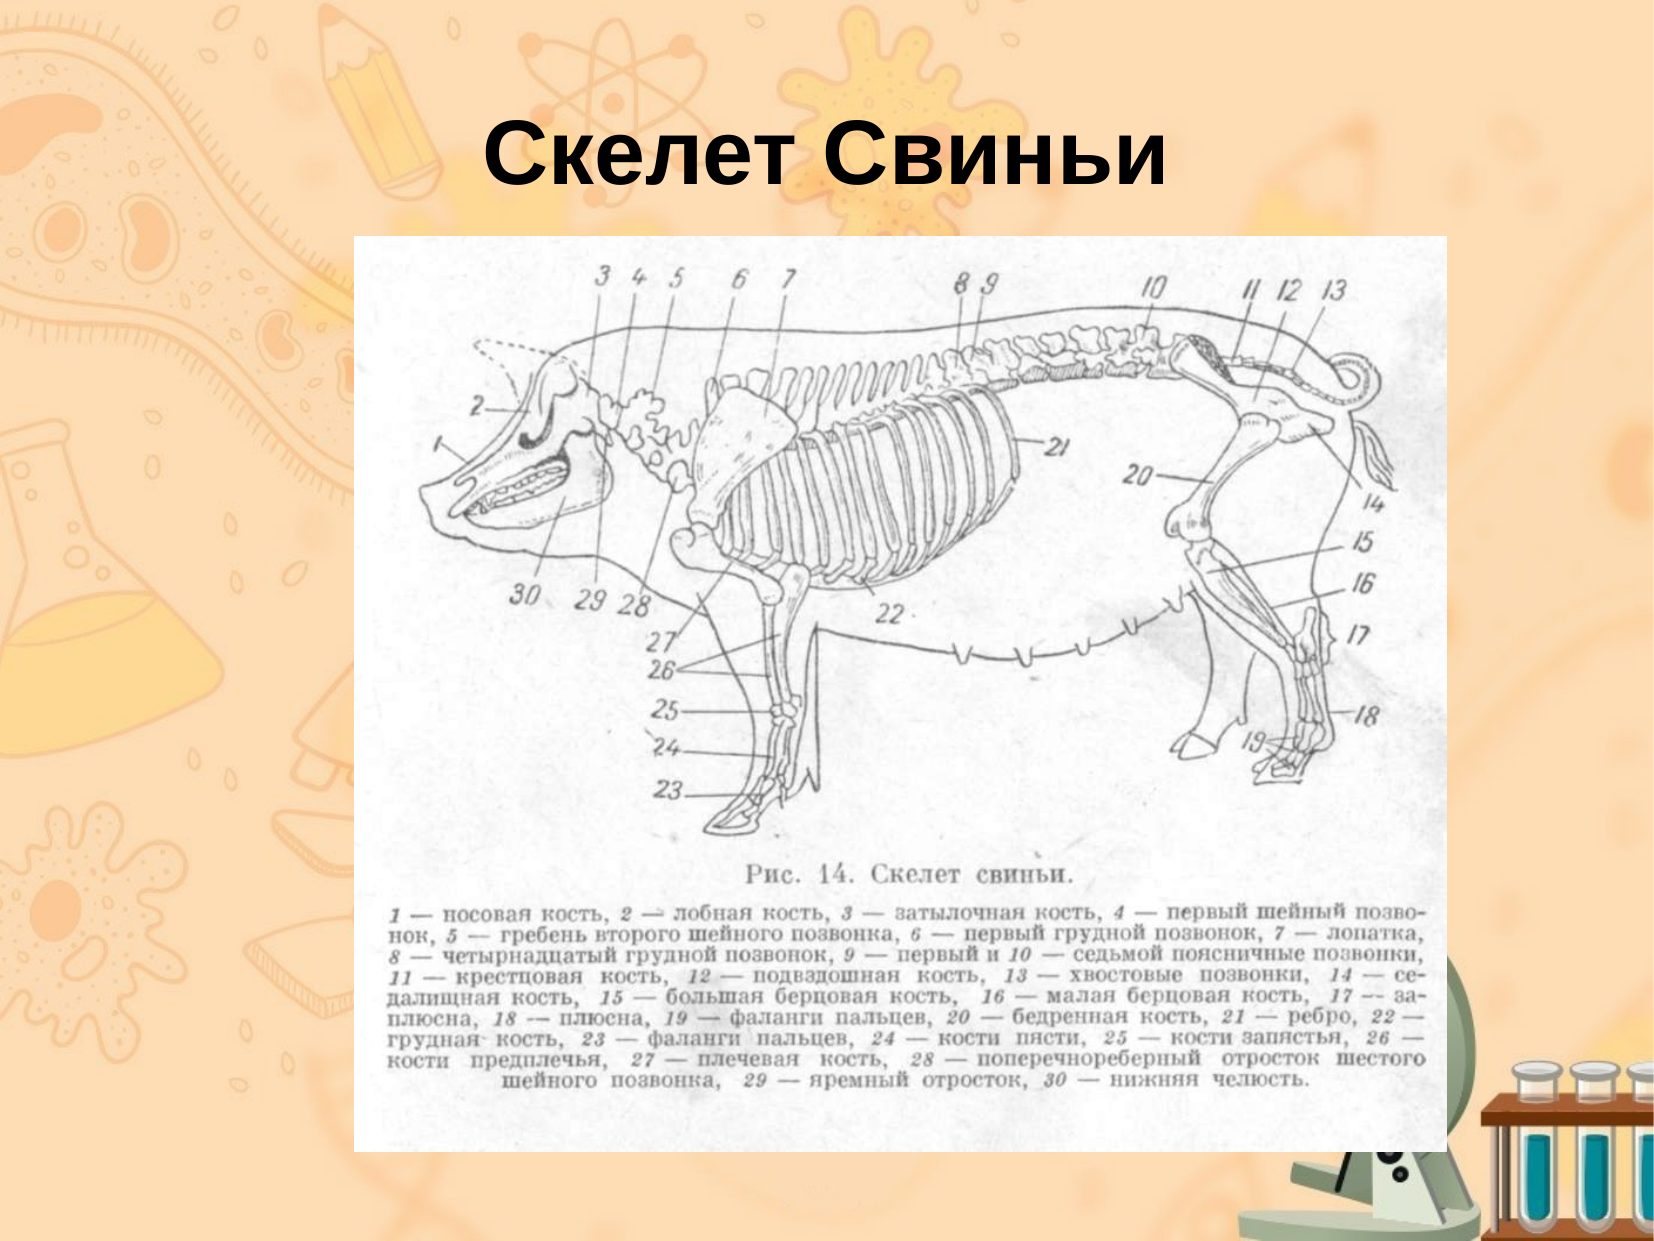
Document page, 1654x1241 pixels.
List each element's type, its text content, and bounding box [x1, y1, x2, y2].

picture [0, 0, 1654, 1241]
title Скелет Свиньи [82, 49, 1571, 257]
